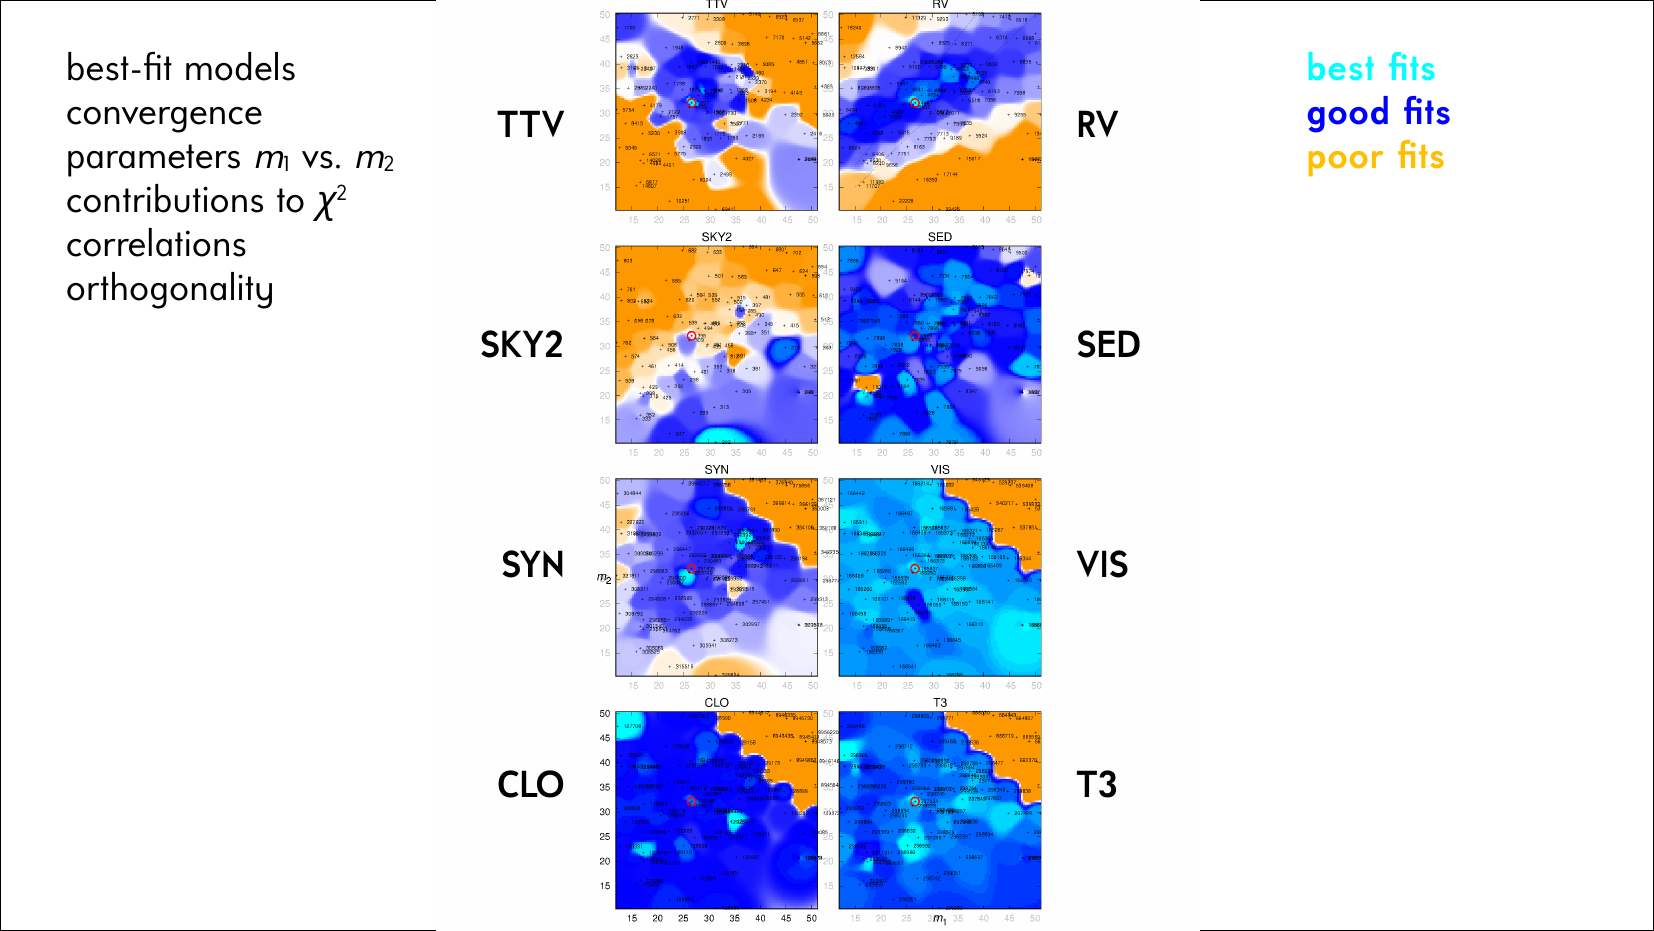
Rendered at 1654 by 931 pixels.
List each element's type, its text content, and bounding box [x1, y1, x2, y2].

text_box [0, 0, 436, 931]
text_box best fits good fits poor fits [1291, 37, 1509, 185]
picture [436, 0, 1200, 931]
text_box RV SED VIS T3 [1061, 94, 1157, 814]
text_box TTV SKY2 SYN CLO [464, 94, 580, 814]
text_box [1200, 0, 1654, 931]
text_box best-fit models convergence parameters m1 vs. m2 contributions to χ2 correlations orthogonality [51, 37, 489, 317]
